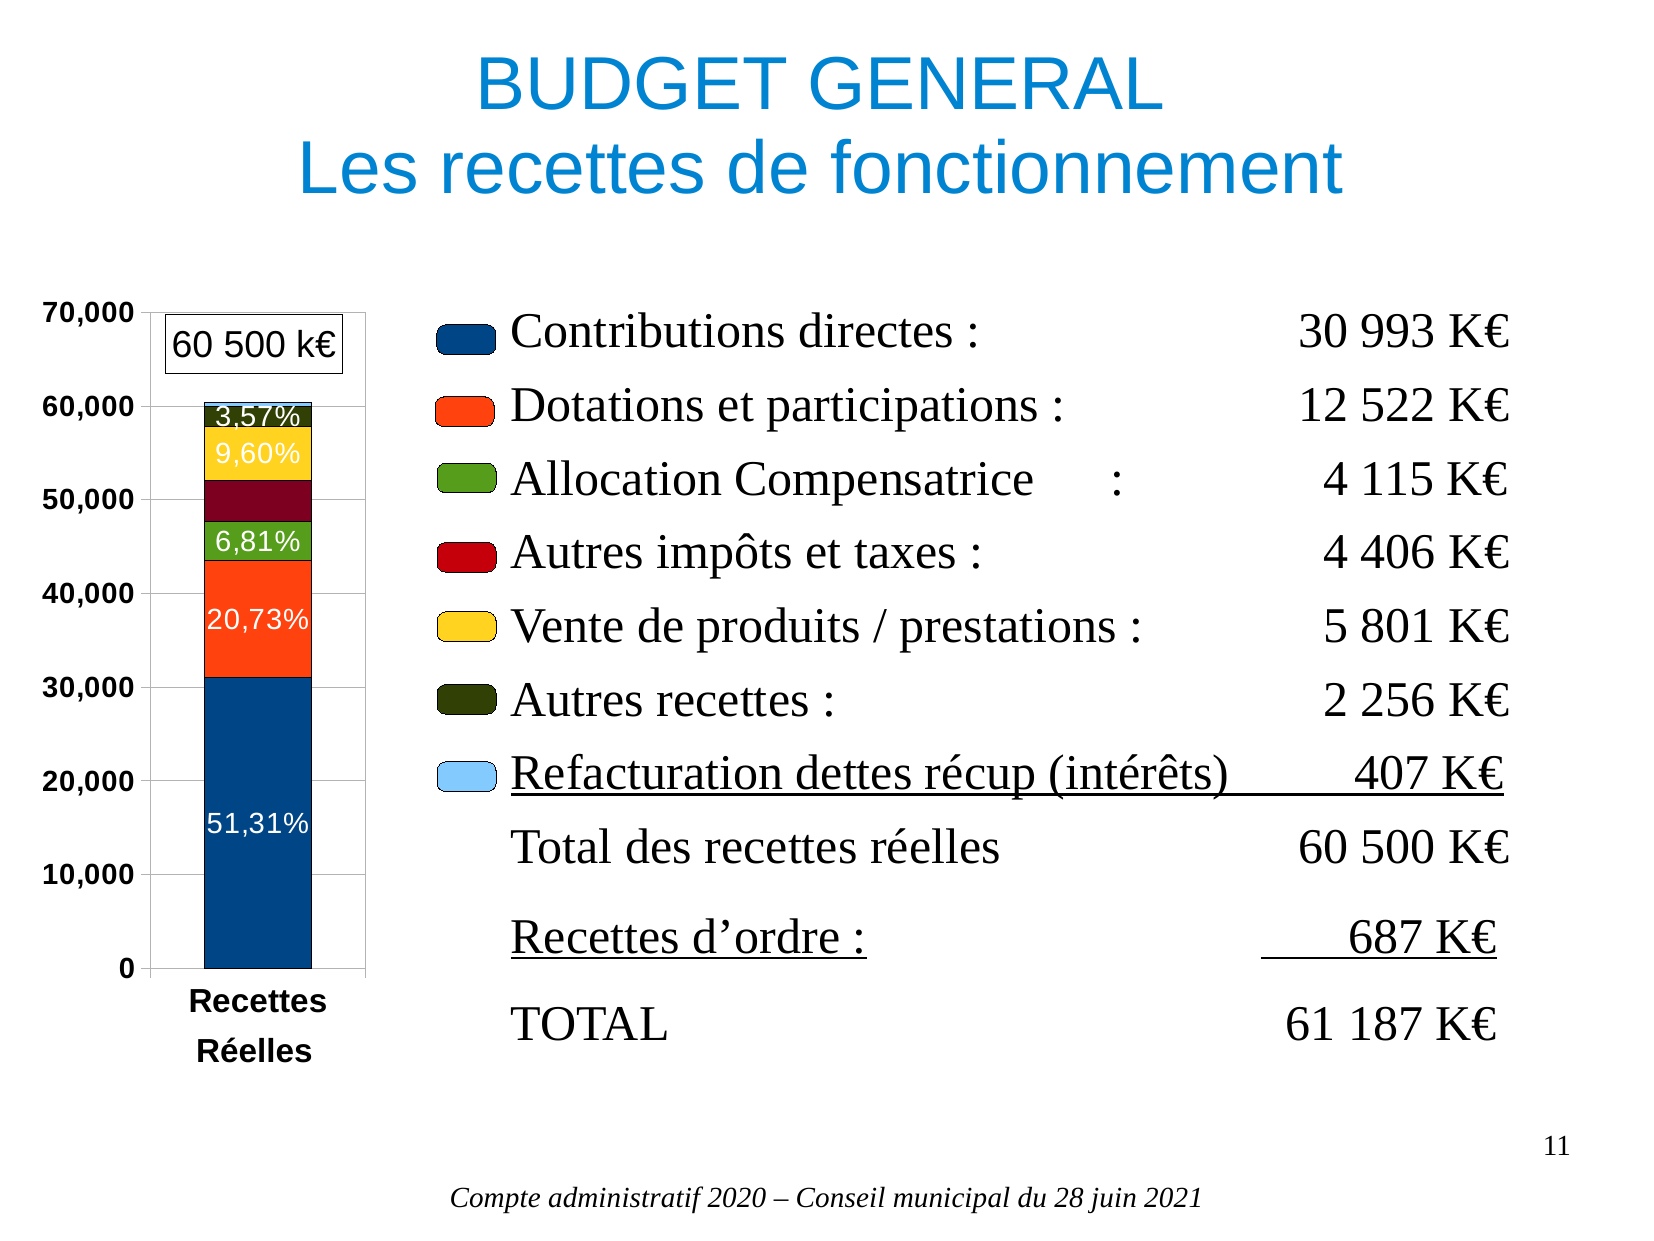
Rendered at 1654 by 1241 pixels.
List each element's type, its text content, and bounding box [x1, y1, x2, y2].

text_box [437, 684, 497, 715]
text_box Contributions directes : 30 993 K€ Dotations et participations : 12 522 K€ Allocation Compensatrice : 4 115 K€ Autres impôts et taxes : 4 406 K€ Vente de produits / prestations : 5 801 K€ Autres recettes : 2 256 K€ Refacturation dettes récup (intérêts) 407 K€ Total des recettes réelles 60 500 K€ Recettes d’ordre : 687 K€ TOTAL 61 187 K€ [496, 295, 1560, 1059]
chart [35, 279, 373, 1123]
text_box [437, 761, 497, 792]
title BUDGET GENERAL Les recettes de fonctionnement [76, 29, 1565, 222]
text_box [435, 396, 495, 427]
text_box 60 500 k€ [165, 314, 343, 374]
text_box [437, 611, 497, 642]
text_box [436, 324, 496, 355]
text_box [437, 542, 497, 573]
text_box Réelles [180, 1021, 329, 1081]
text_box [437, 463, 497, 493]
